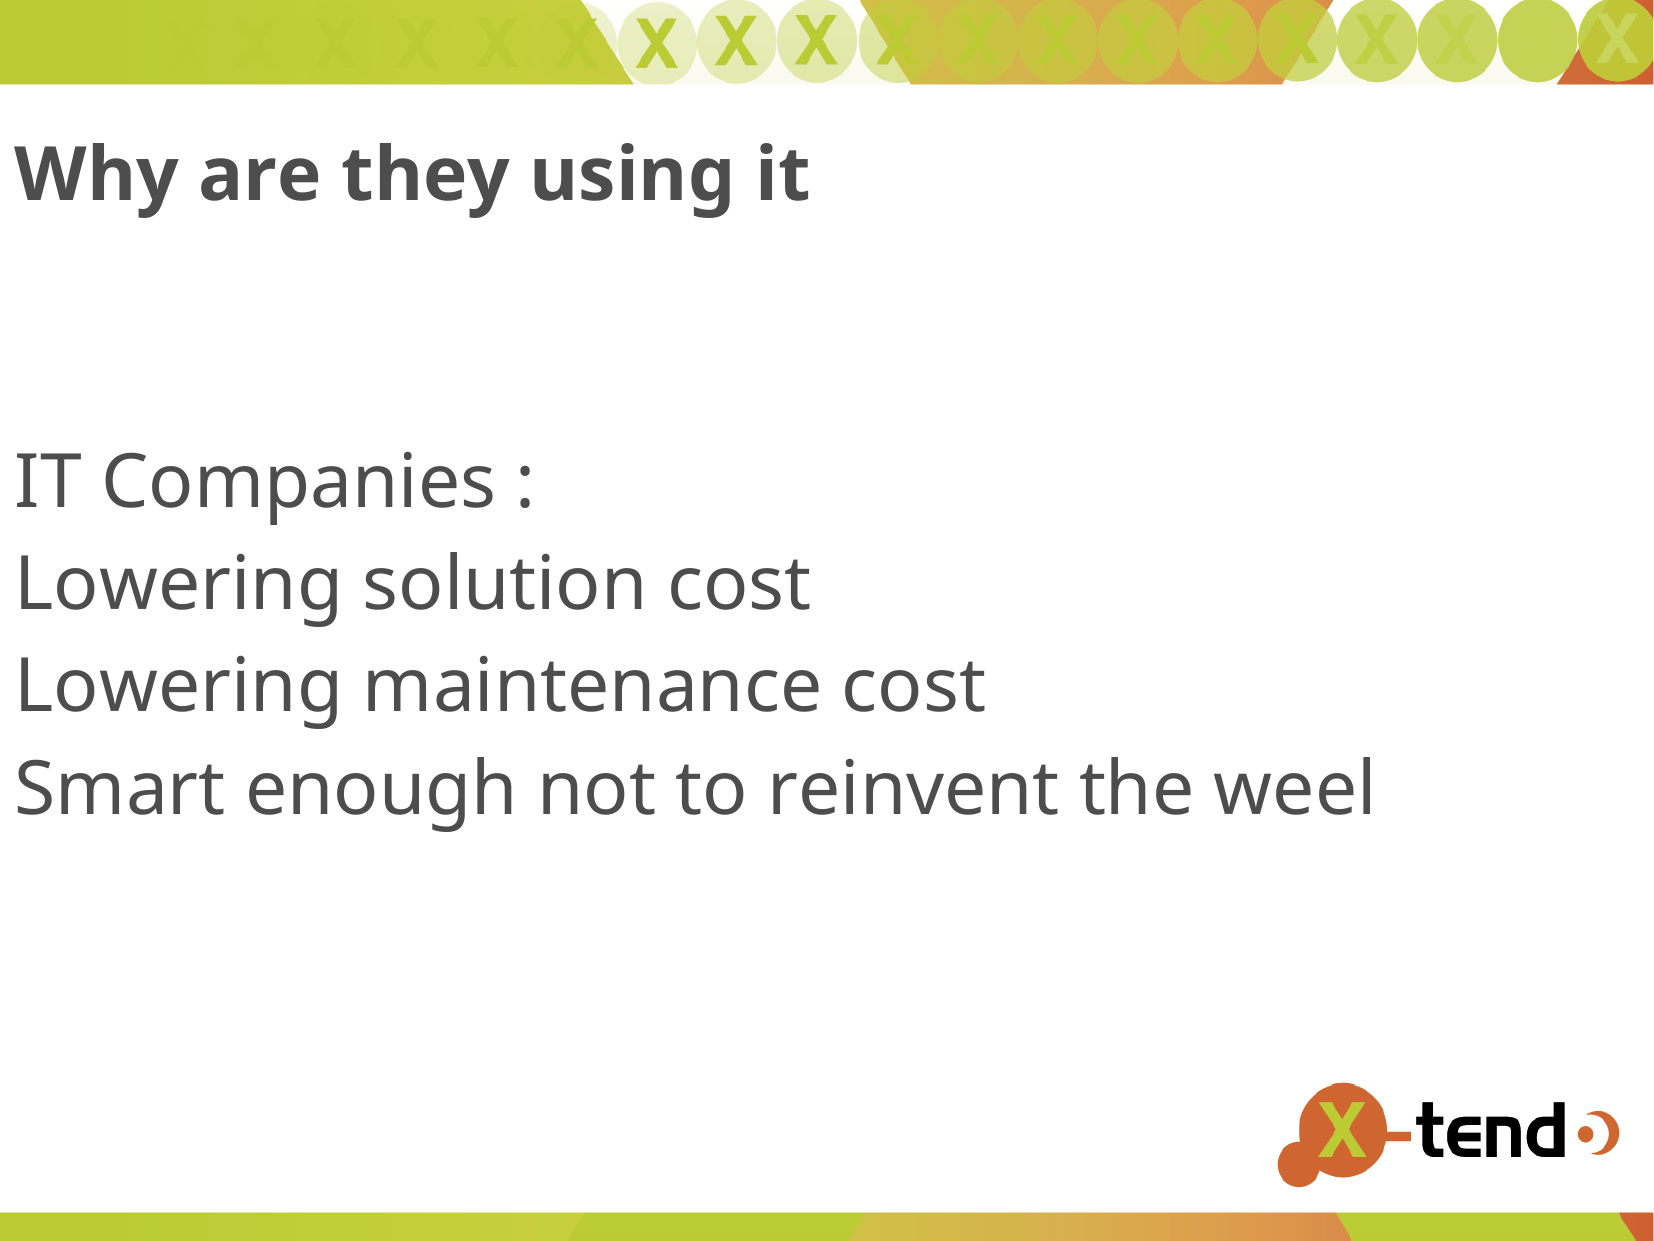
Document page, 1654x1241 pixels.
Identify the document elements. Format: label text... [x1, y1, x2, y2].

picture [0, 0, 1654, 1241]
text_box Why are they using it IT Companies : Lowering solution cost Lowering maintenance cost Smart enough not to reinvent the weel [0, 112, 1520, 1241]
